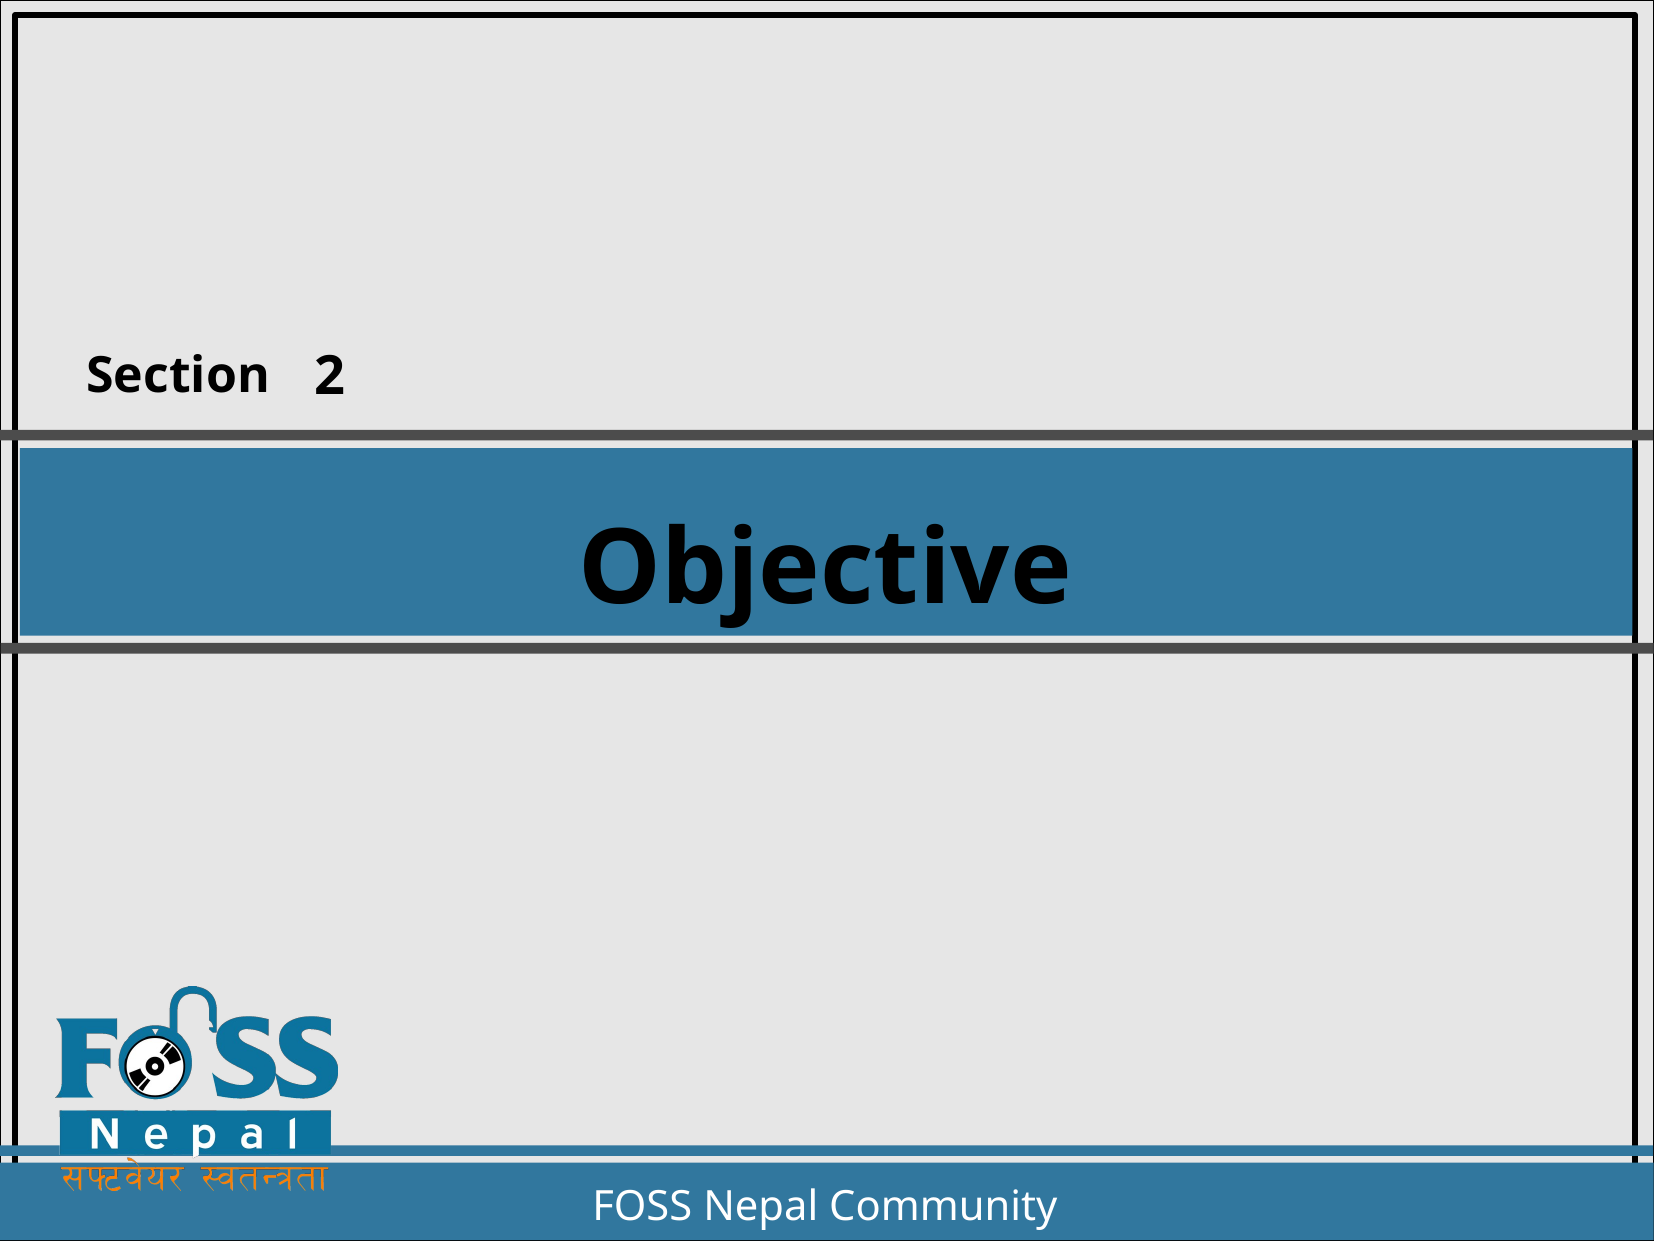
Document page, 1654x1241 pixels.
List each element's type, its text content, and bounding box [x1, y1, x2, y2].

text_box Objective [37, 484, 1613, 621]
text_box 2 [300, 328, 1201, 407]
picture [55, 986, 338, 1191]
picture [197, 986, 338, 1085]
